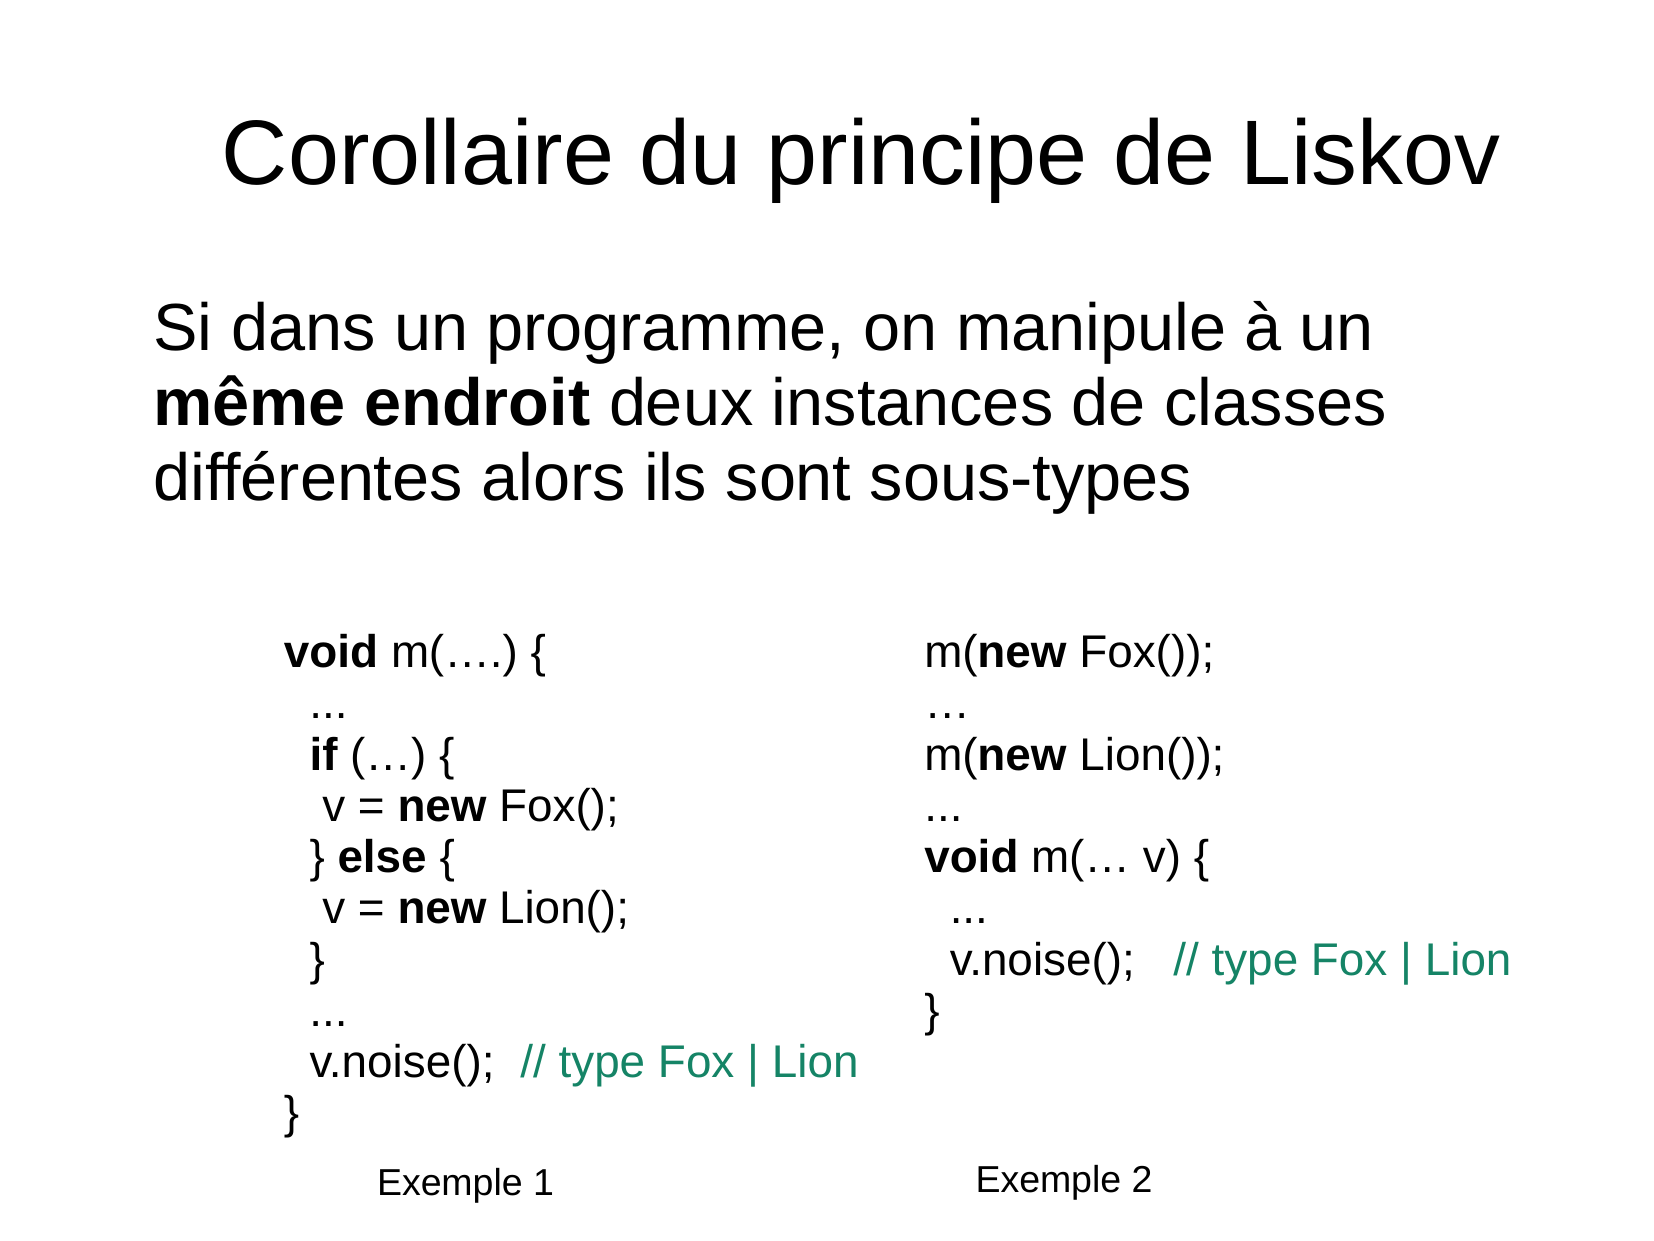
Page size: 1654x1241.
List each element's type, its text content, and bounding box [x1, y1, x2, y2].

text_box void m(….) { ... if (…) { v = new Fox(); } else { v = new Lion(); } ... v.noise(); // type Fox | Lion } [269, 618, 872, 1146]
title Corollaire du principe de Liskov [82, 49, 1571, 257]
text_box Exemple 1 [362, 1154, 570, 1212]
text_box m(new Fox()); … m(new Lion()); ... void m(… v) { ... v.noise(); // type Fox | Lion } [909, 618, 1525, 1044]
text_box Exemple 2 [960, 1151, 1168, 1209]
list Si dans un programme, on manipule à un même endroit deux instances de classes différentes alors ils sont sous-types [82, 290, 1571, 526]
